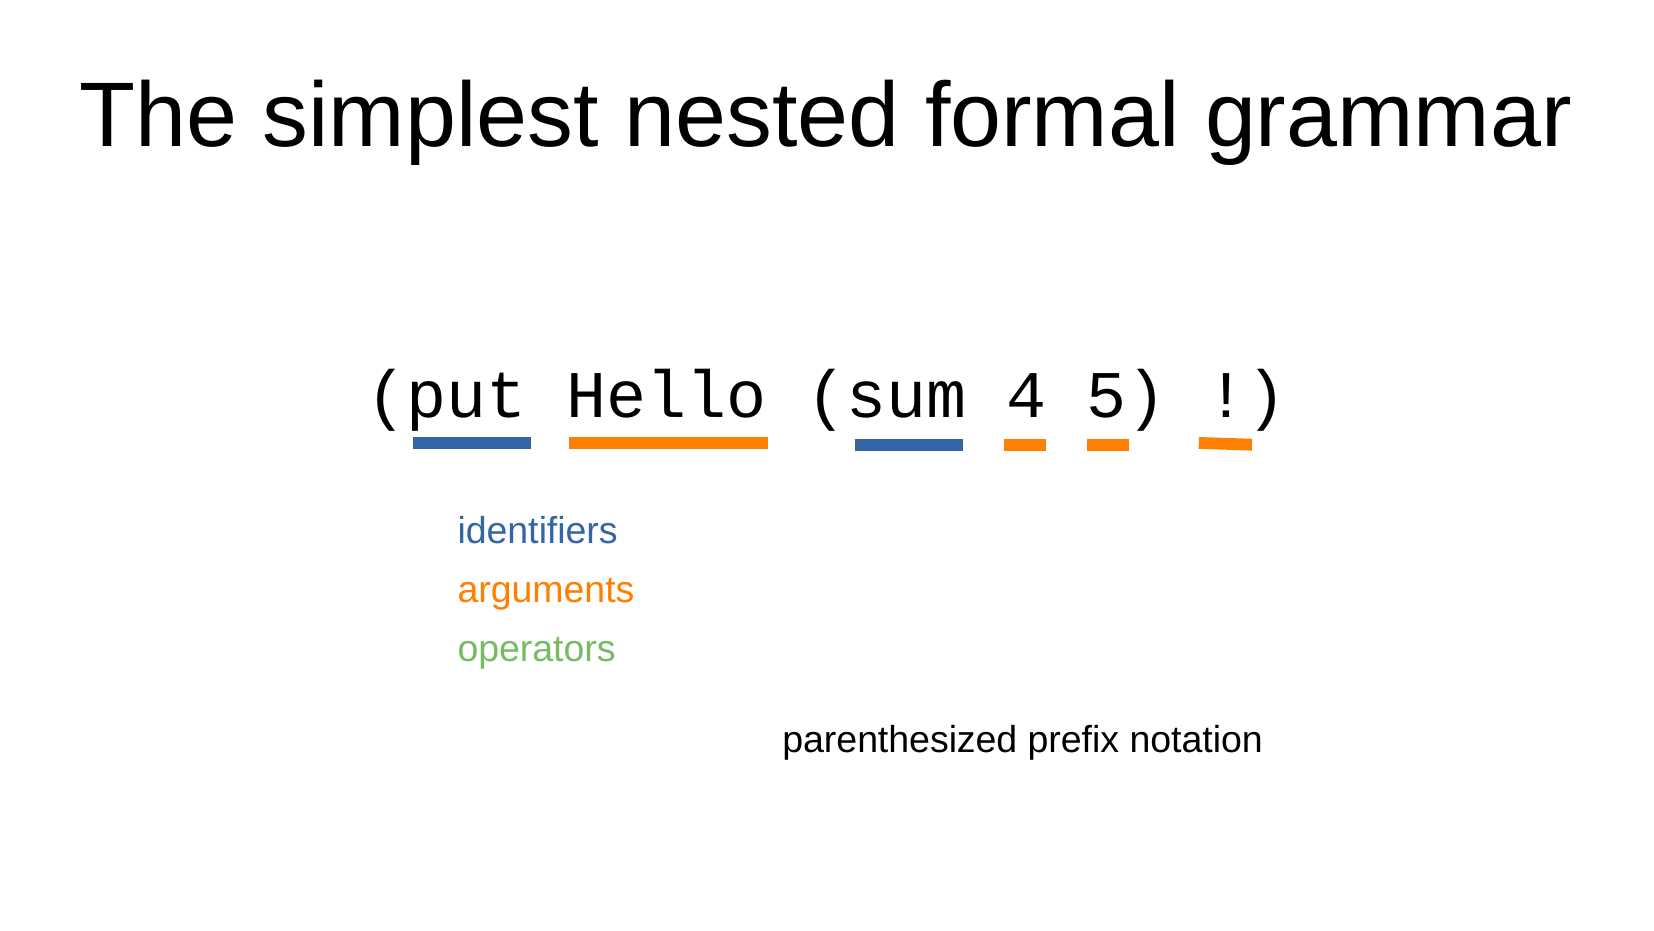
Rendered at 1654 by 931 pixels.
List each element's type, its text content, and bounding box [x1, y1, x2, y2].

text_box arguments [442, 561, 945, 618]
text_box operators [442, 620, 945, 677]
text_box identifiers [442, 501, 945, 559]
text_box parenthesized prefix notation [767, 710, 1300, 768]
text_box (put Hello (sum 4 5) !) [191, 354, 1462, 445]
title The simplest nested formal grammar [59, 12, 1595, 218]
